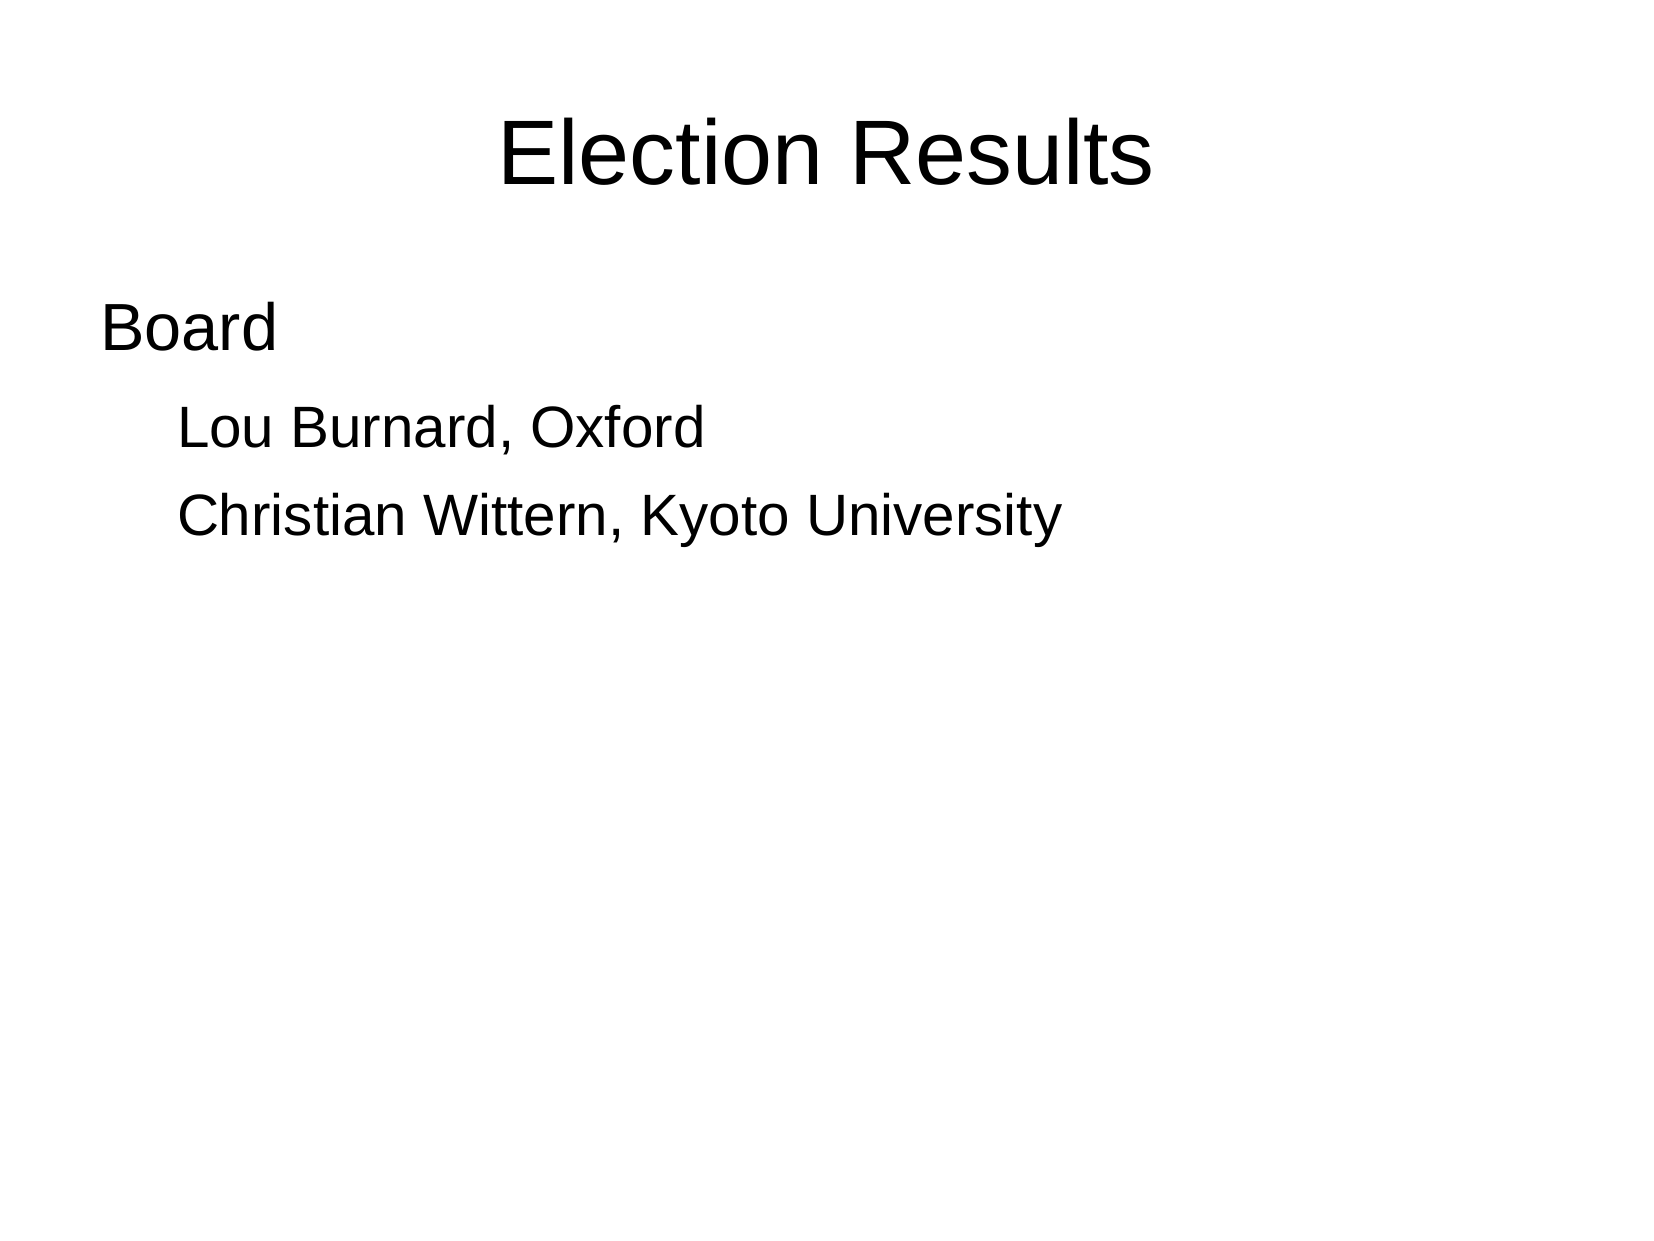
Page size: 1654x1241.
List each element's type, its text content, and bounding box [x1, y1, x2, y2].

list Board Lou Burnard, Oxford Christian Wittern, Kyoto University [82, 290, 1571, 1094]
title Election Results [82, 49, 1571, 257]
